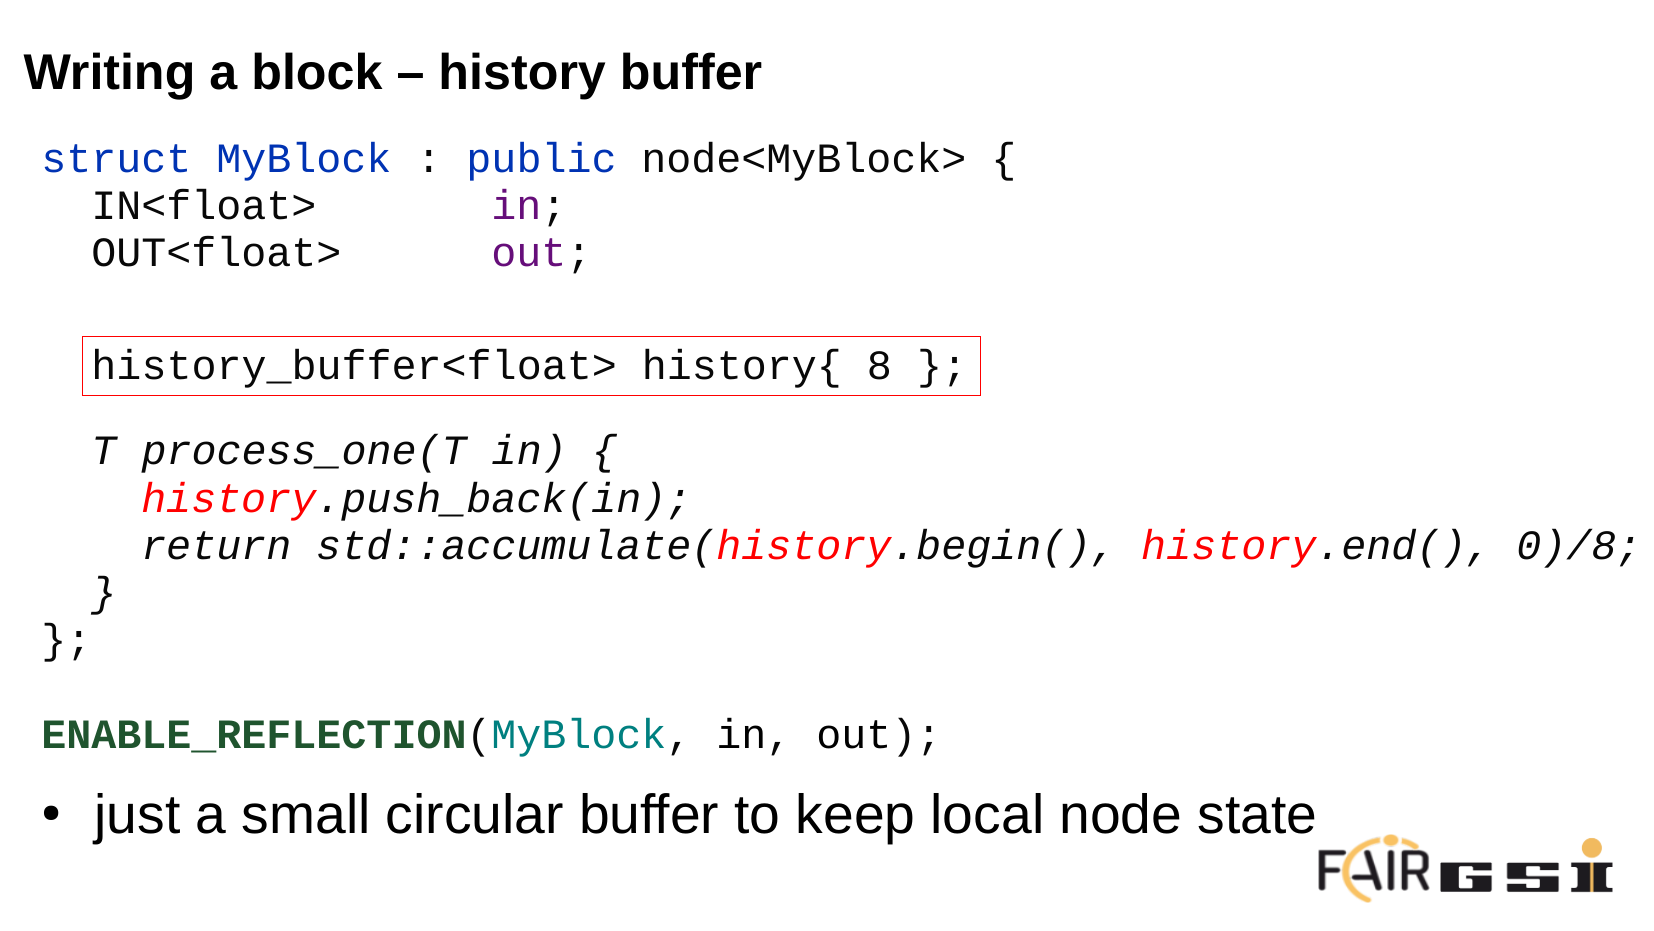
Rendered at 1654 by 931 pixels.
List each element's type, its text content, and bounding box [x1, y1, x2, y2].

title Writing a block – history buffer [23, 5, 1638, 139]
list just a small circular buffer to keep local node state [23, 783, 1589, 895]
picture [1318, 895, 1430, 904]
text_box struct MyBlock : public node<MyBlock> { IN<float> in; OUT<float> out; history_buffer<float> history{ 8 }; T process_one(T in) { history.push_back(in); return std::accumulate(history.begin(), history.end(), 0)/8; } }; ENABLE_REFLECTION(MyBlock, in, out); [26, 129, 1654, 833]
picture [1589, 836, 1615, 895]
